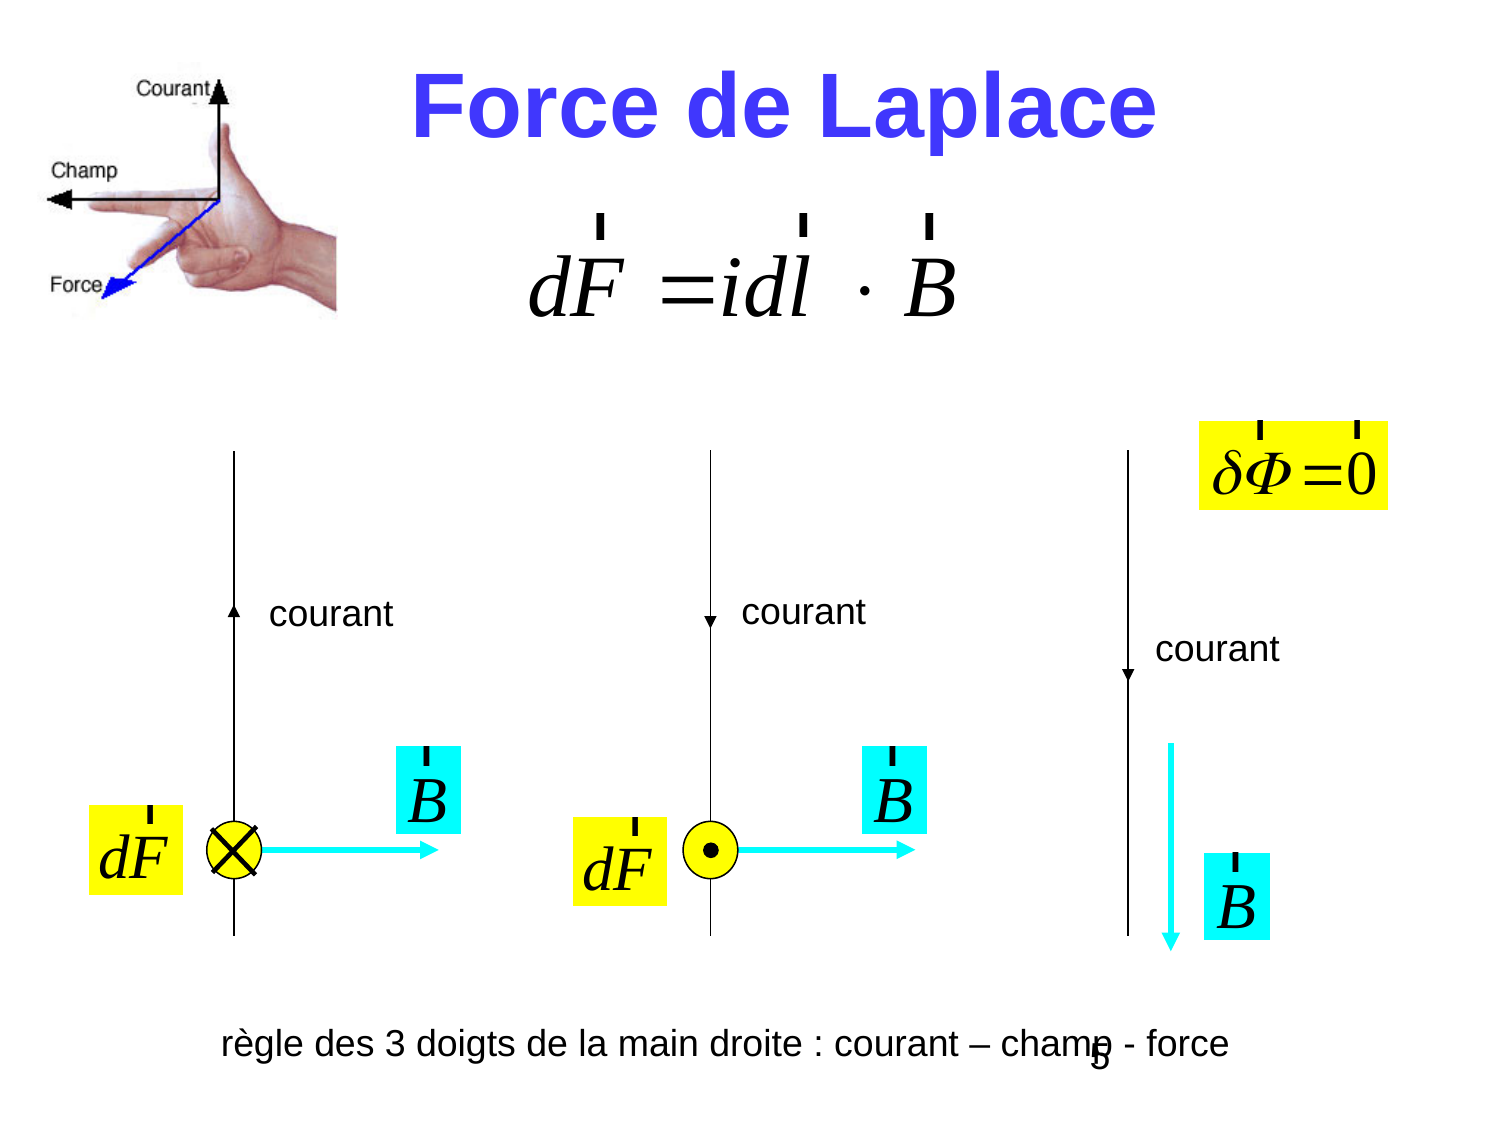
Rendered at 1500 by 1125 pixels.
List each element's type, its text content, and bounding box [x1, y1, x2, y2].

text_box [215, 821, 251, 846]
text_box [206, 833, 228, 868]
chart [395, 746, 462, 834]
text_box courant [254, 580, 409, 642]
text_box [217, 856, 250, 879]
text_box [683, 821, 738, 879]
chart [861, 746, 928, 834]
text_box courant [1140, 616, 1295, 677]
chart [572, 817, 668, 907]
chart [1198, 420, 1388, 511]
chart [1204, 852, 1270, 941]
text_box courant [726, 579, 882, 641]
text_box règle des 3 doigts de la main droite : courant – champ - force [195, 1011, 1246, 1072]
chart [513, 213, 975, 339]
chart [88, 805, 184, 895]
picture [37, 62, 338, 352]
text_box [237, 832, 262, 869]
text_box Force de Laplace [110, 7, 1461, 195]
